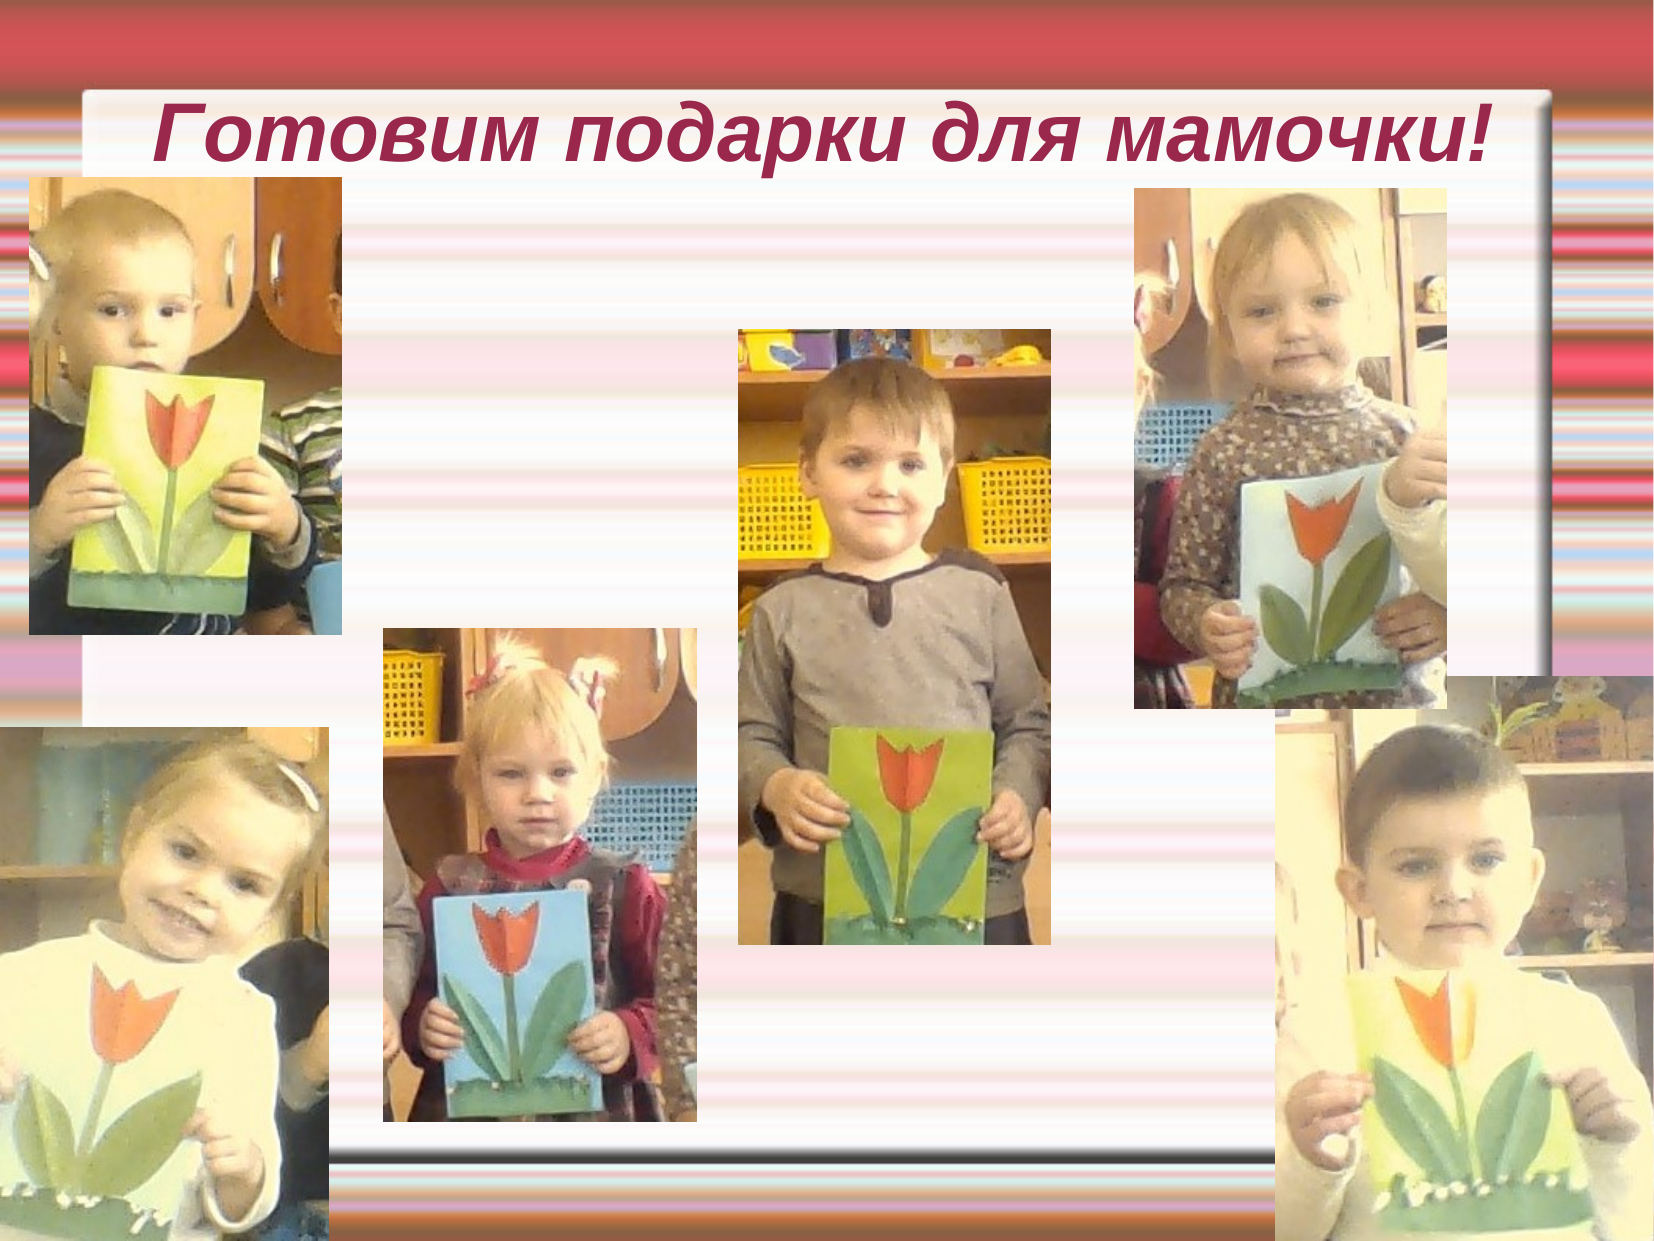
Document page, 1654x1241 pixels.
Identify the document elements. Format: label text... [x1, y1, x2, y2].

title Готовим подарки для мамочки! [118, 29, 1531, 237]
picture [0, 0, 1654, 1241]
